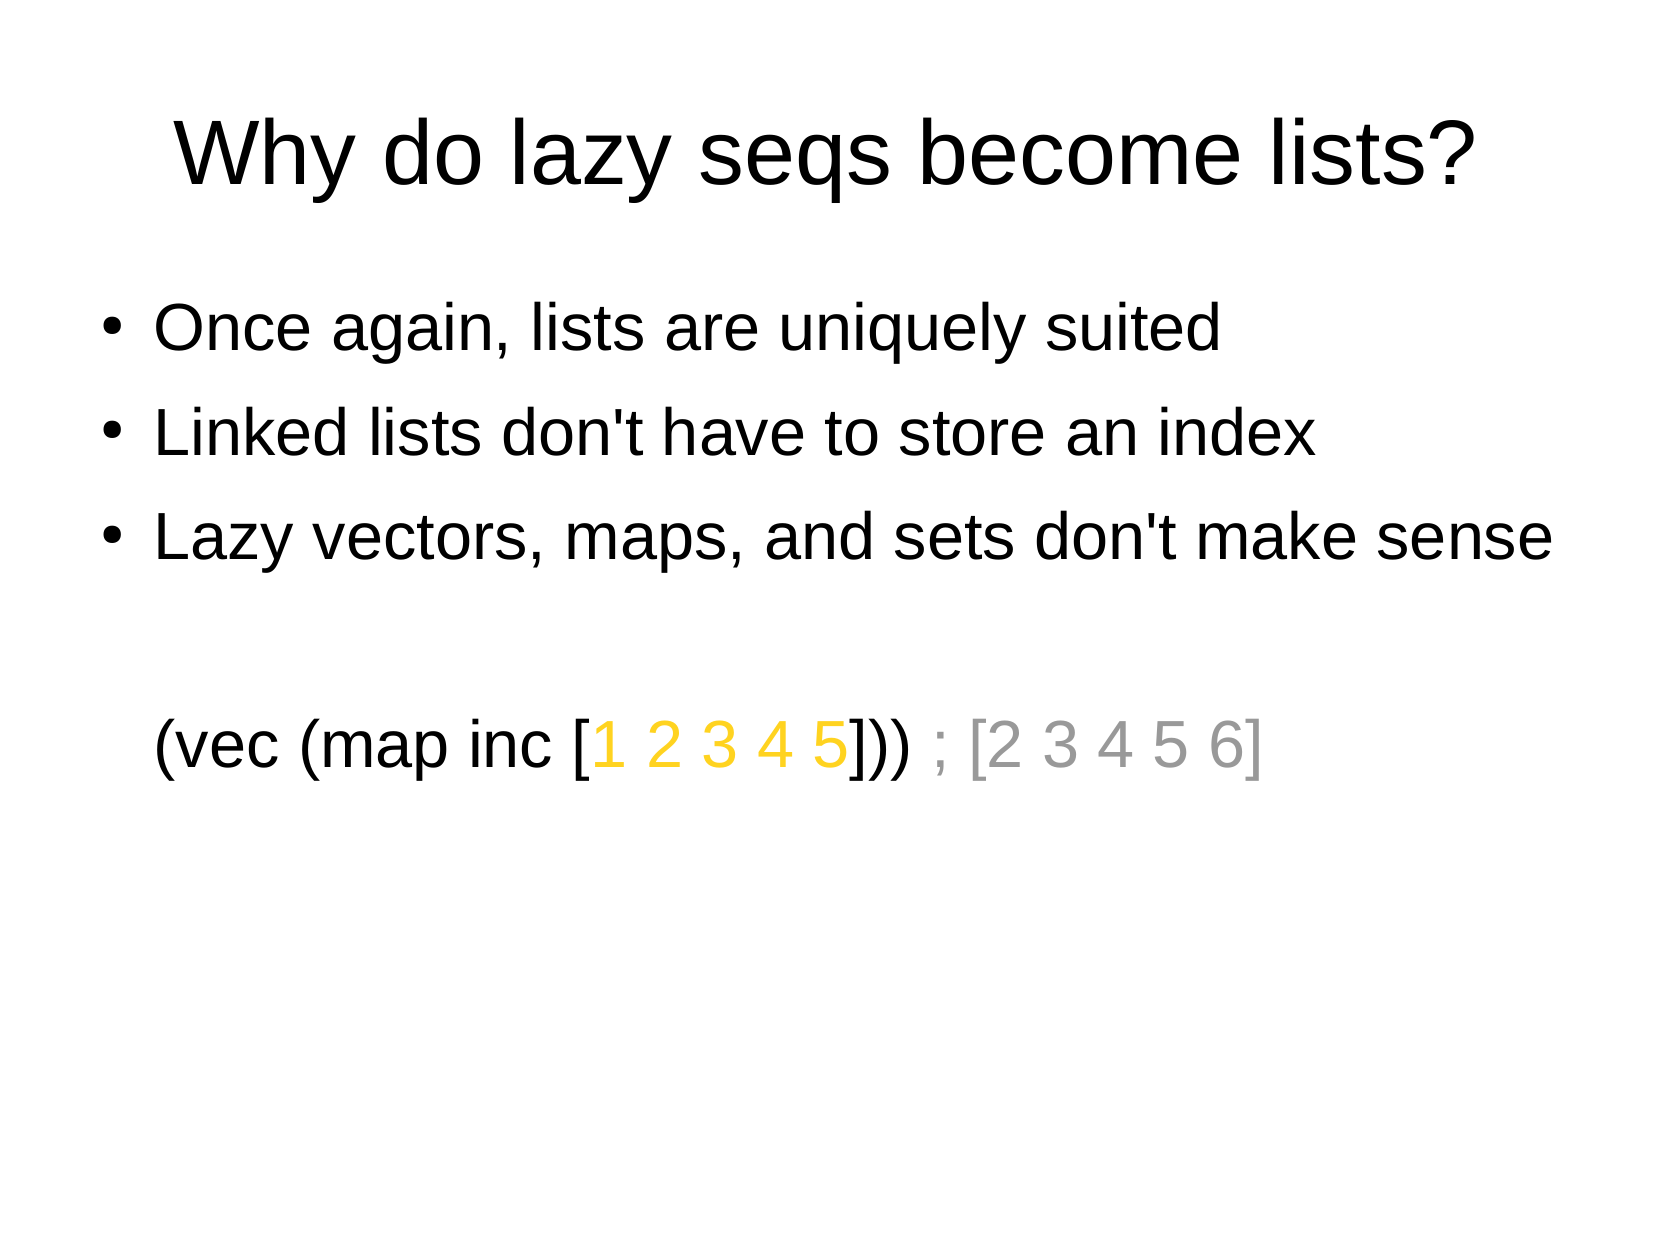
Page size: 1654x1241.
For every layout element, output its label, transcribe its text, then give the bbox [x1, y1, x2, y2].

list Once again, lists are uniquely suited Linked lists don't have to store an index Lazy vectors, maps, and sets don't make sense (vec (map inc [1 2 3 4 5])) ; [2 3 4 5 6] [82, 290, 1571, 1010]
title Why do lazy seqs become lists? [82, 49, 1571, 257]
